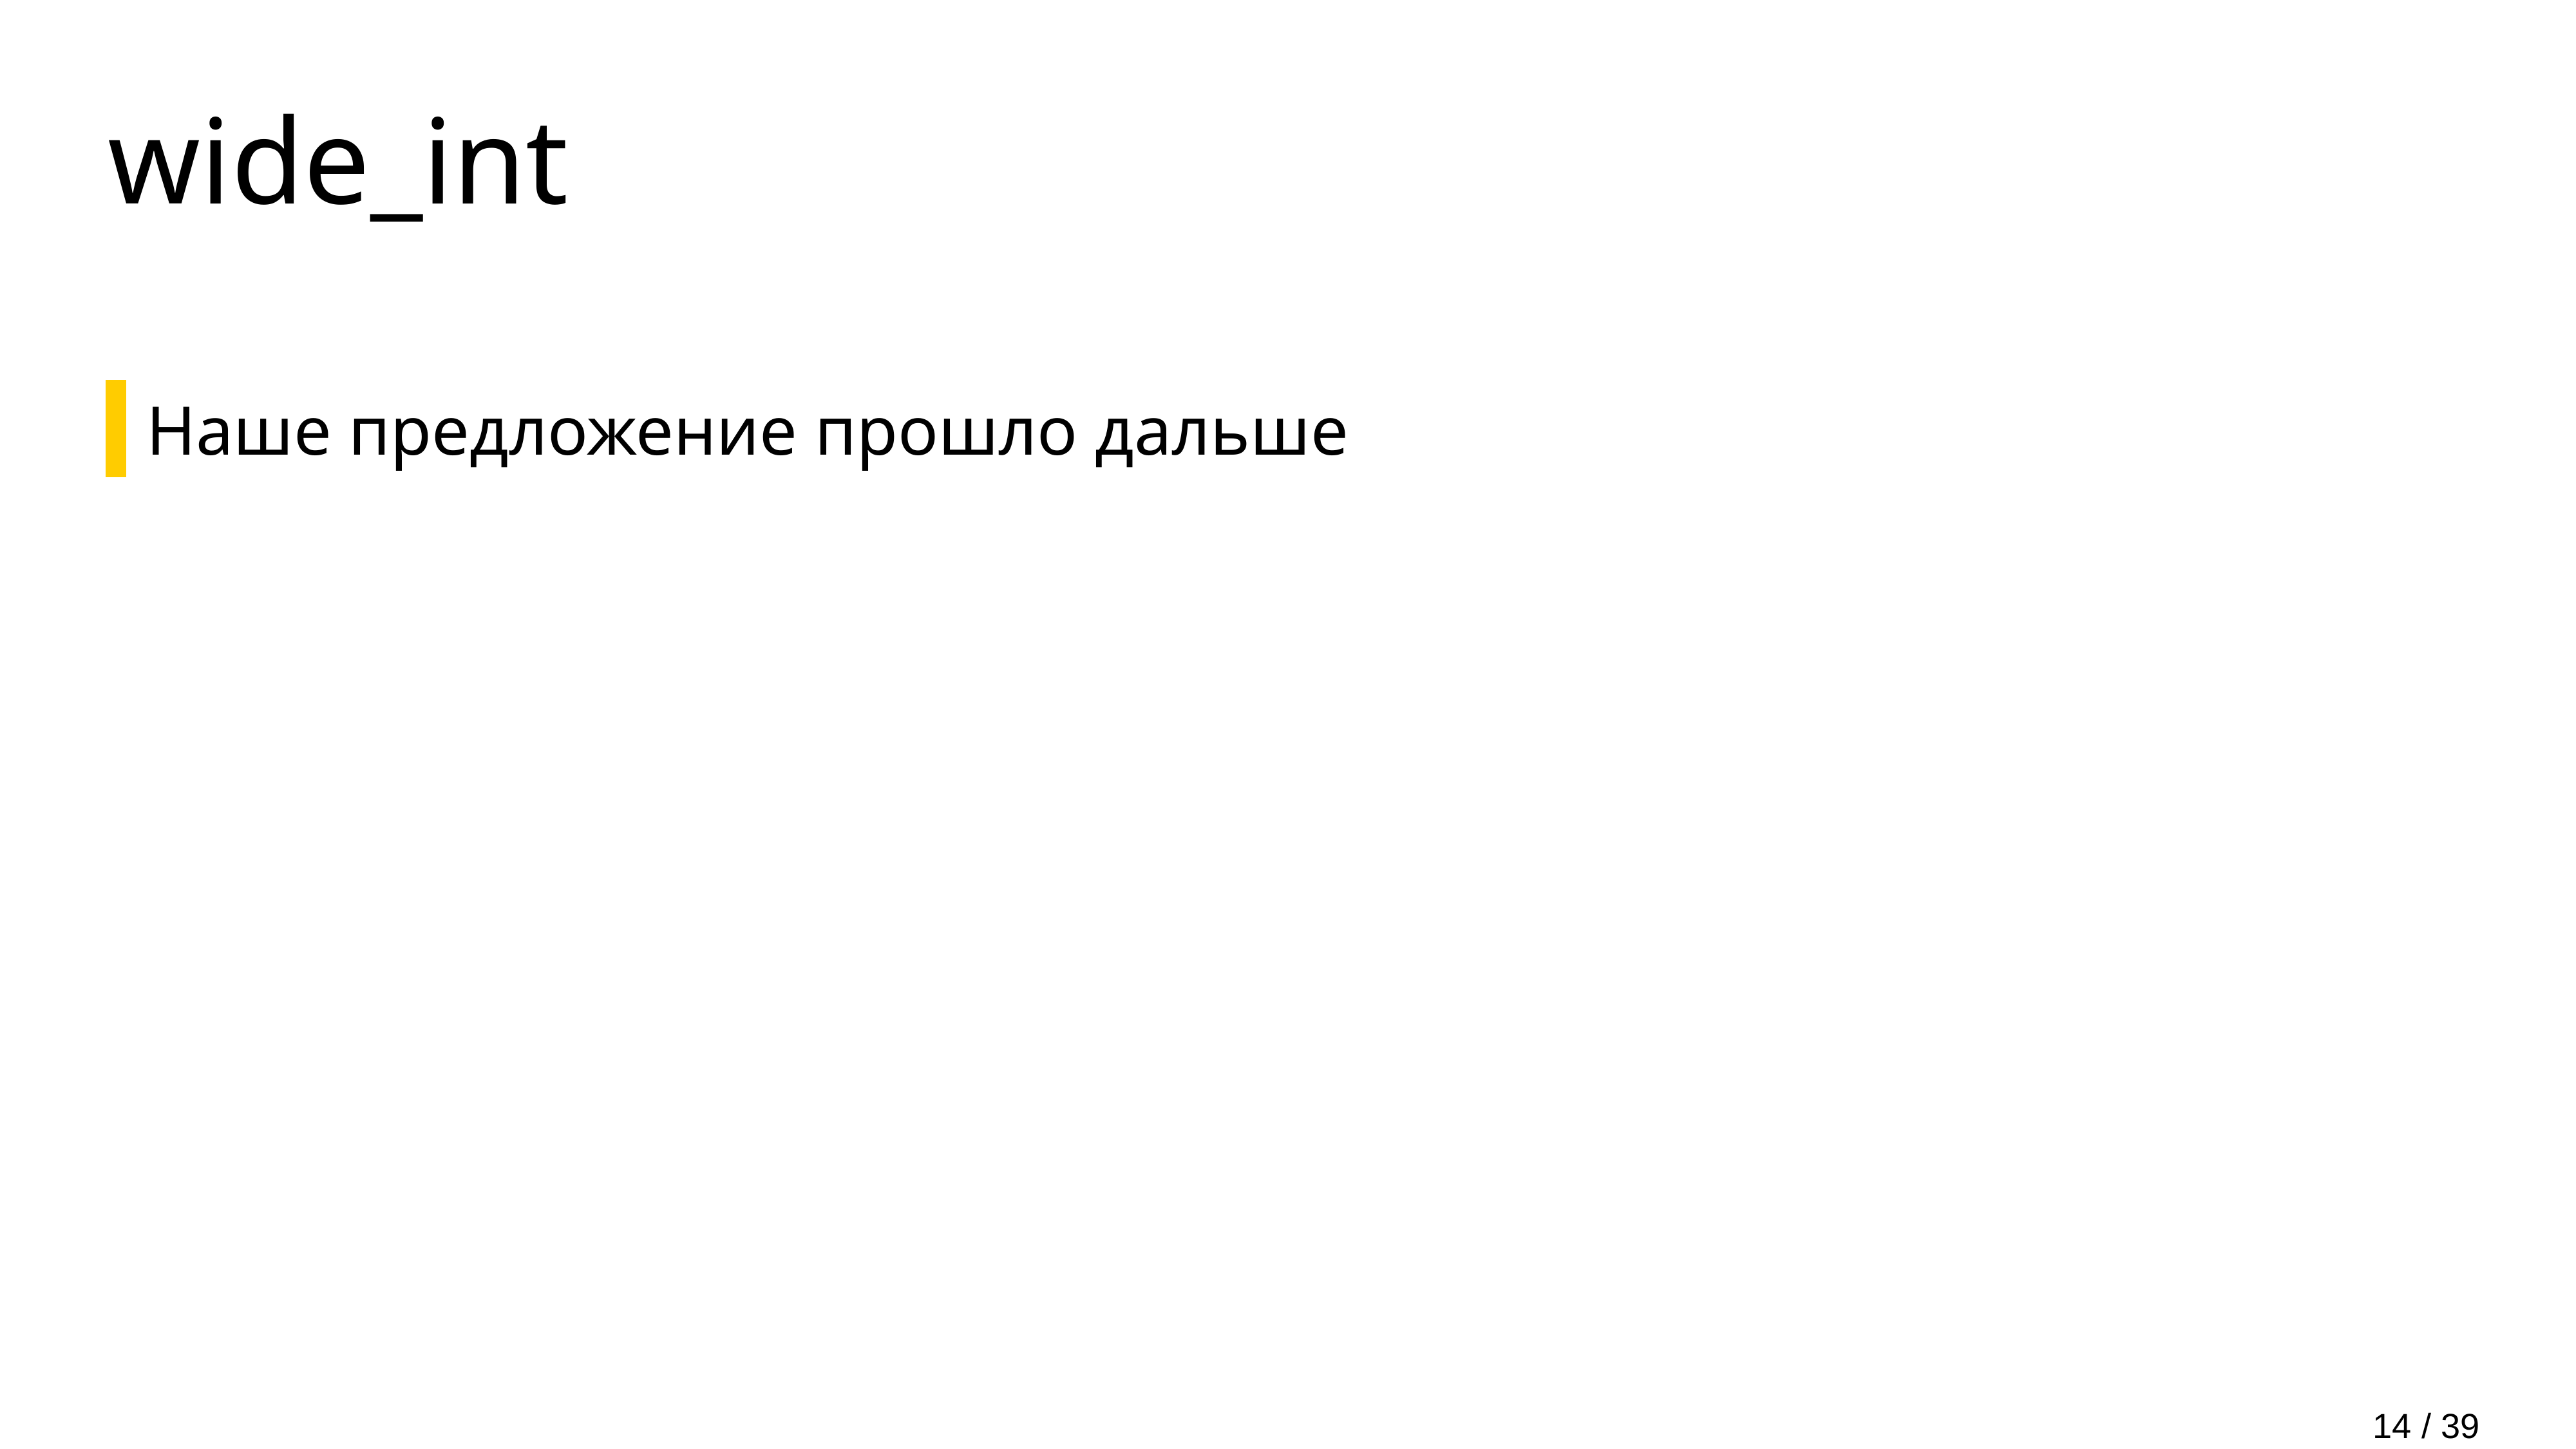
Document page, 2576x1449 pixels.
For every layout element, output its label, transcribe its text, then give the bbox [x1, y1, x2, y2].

title wide_int [108, 80, 2468, 242]
text_box <number> / 39 [2363, 1402, 2576, 1449]
text_box Наше предложение прошло дальше [96, 364, 2512, 1419]
